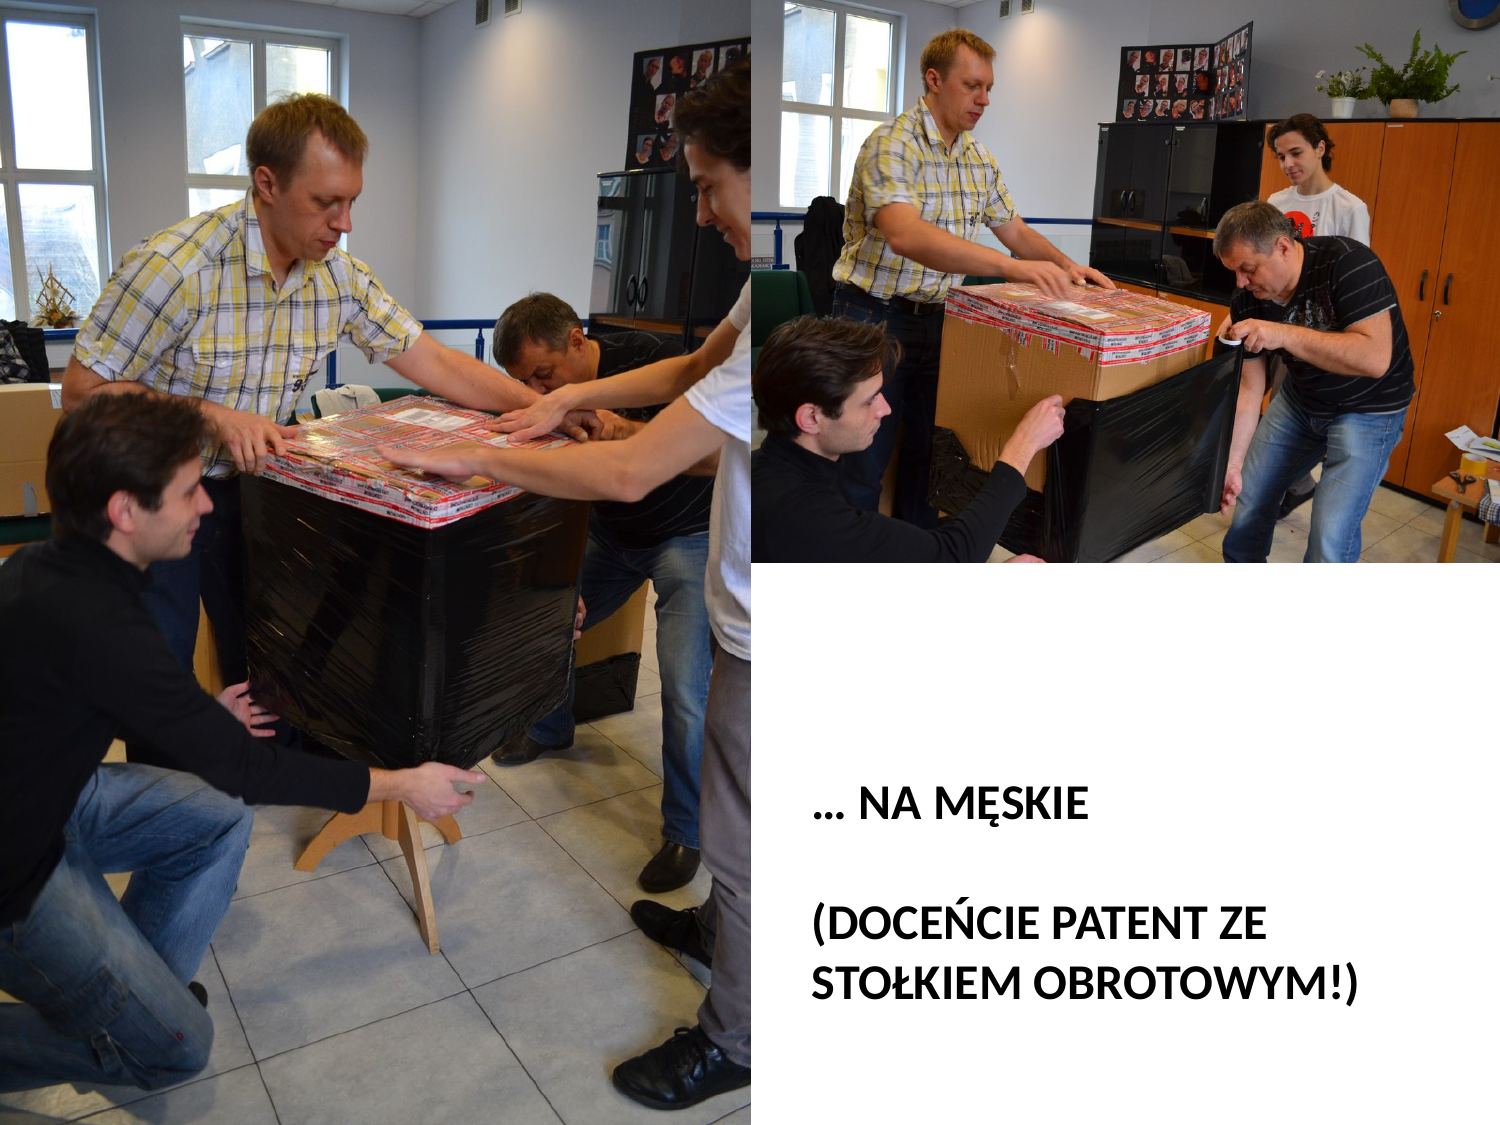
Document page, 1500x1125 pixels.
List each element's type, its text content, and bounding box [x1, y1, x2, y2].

text_box … NA MĘSKIE (DOCEŃCIE PATENT ZE STOŁKIEM OBROTOWYM!) [796, 761, 1381, 1020]
picture [0, 0, 1500, 1125]
